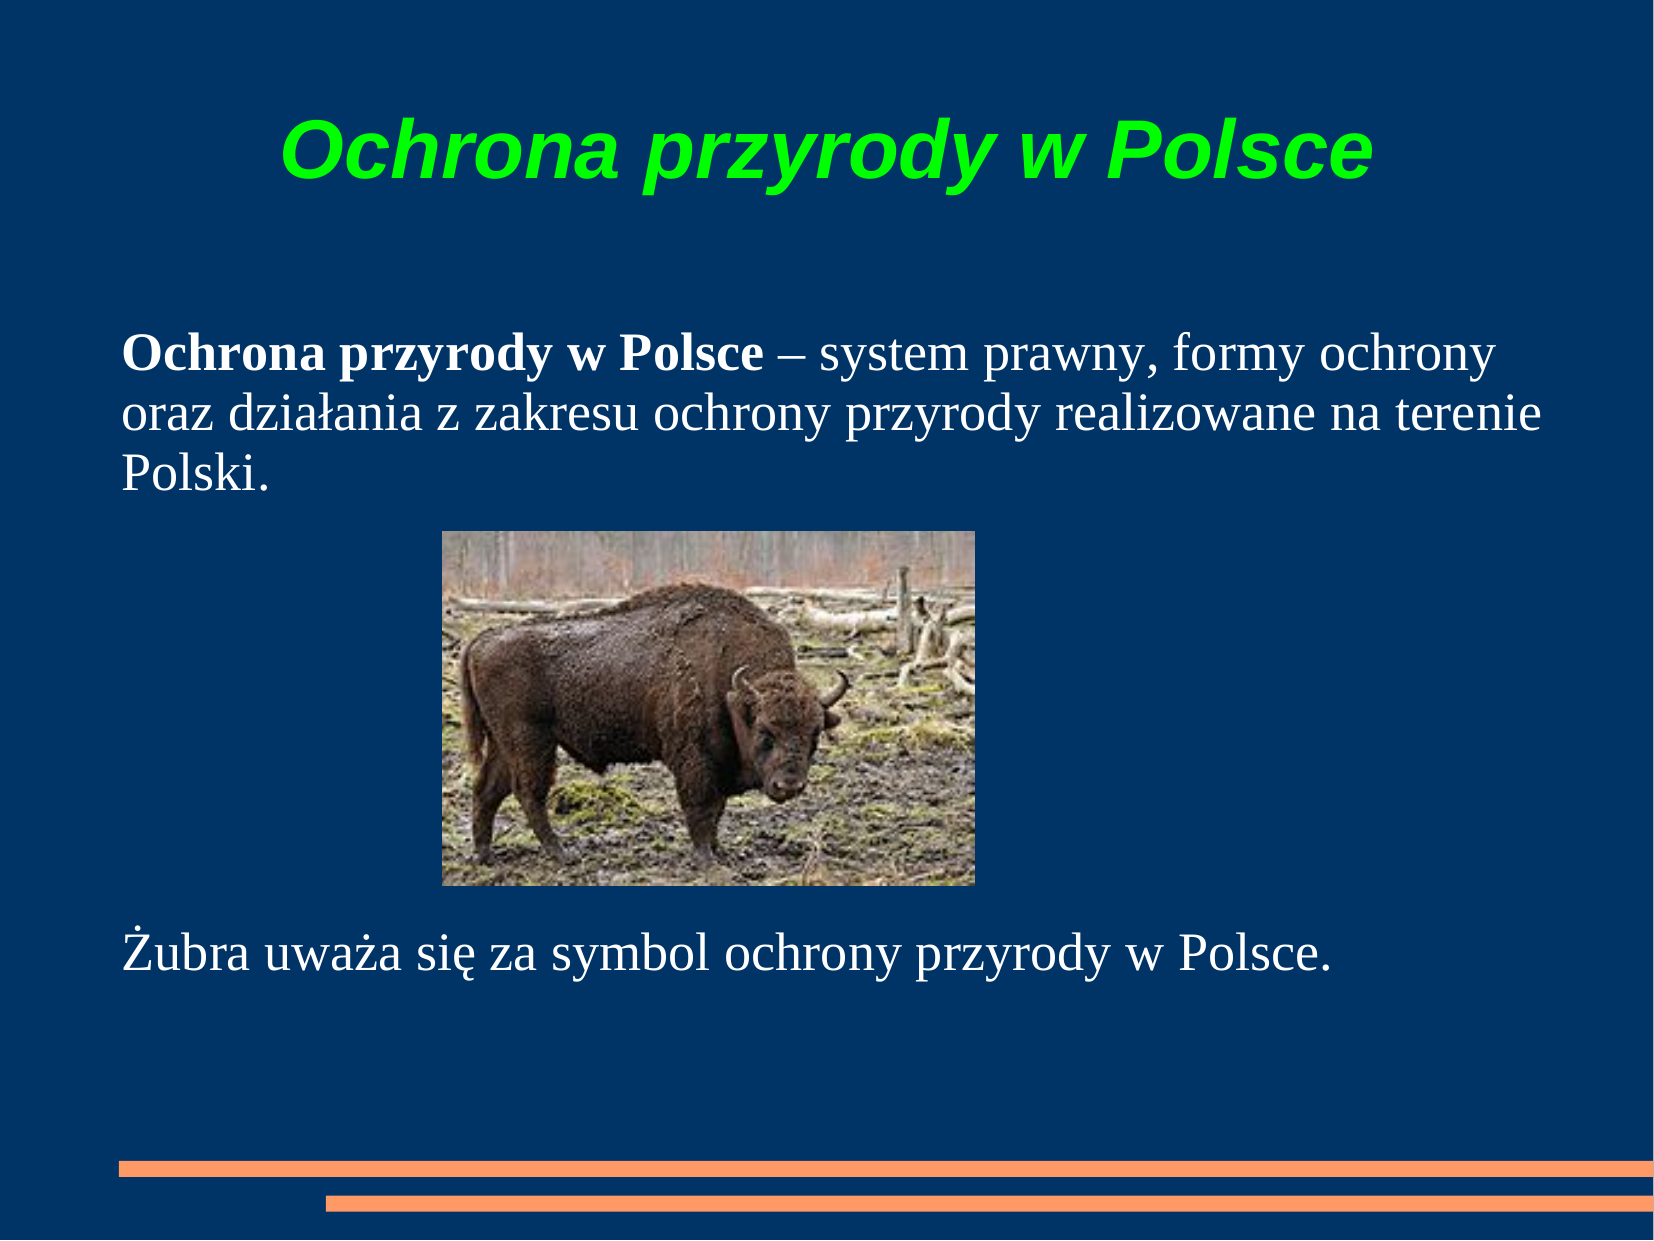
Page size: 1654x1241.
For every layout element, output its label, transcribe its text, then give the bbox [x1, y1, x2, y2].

list Ochrona przyrody w Polsce – system prawny, formy ochrony oraz działania z zakresu ochrony przyrody realizowane na terenie Polski. Żubra uważa się za symbol ochrony przyrody w Polsce. [121, 322, 1561, 1133]
picture [442, 531, 975, 886]
title Ochrona przyrody w Polsce [121, 46, 1534, 254]
